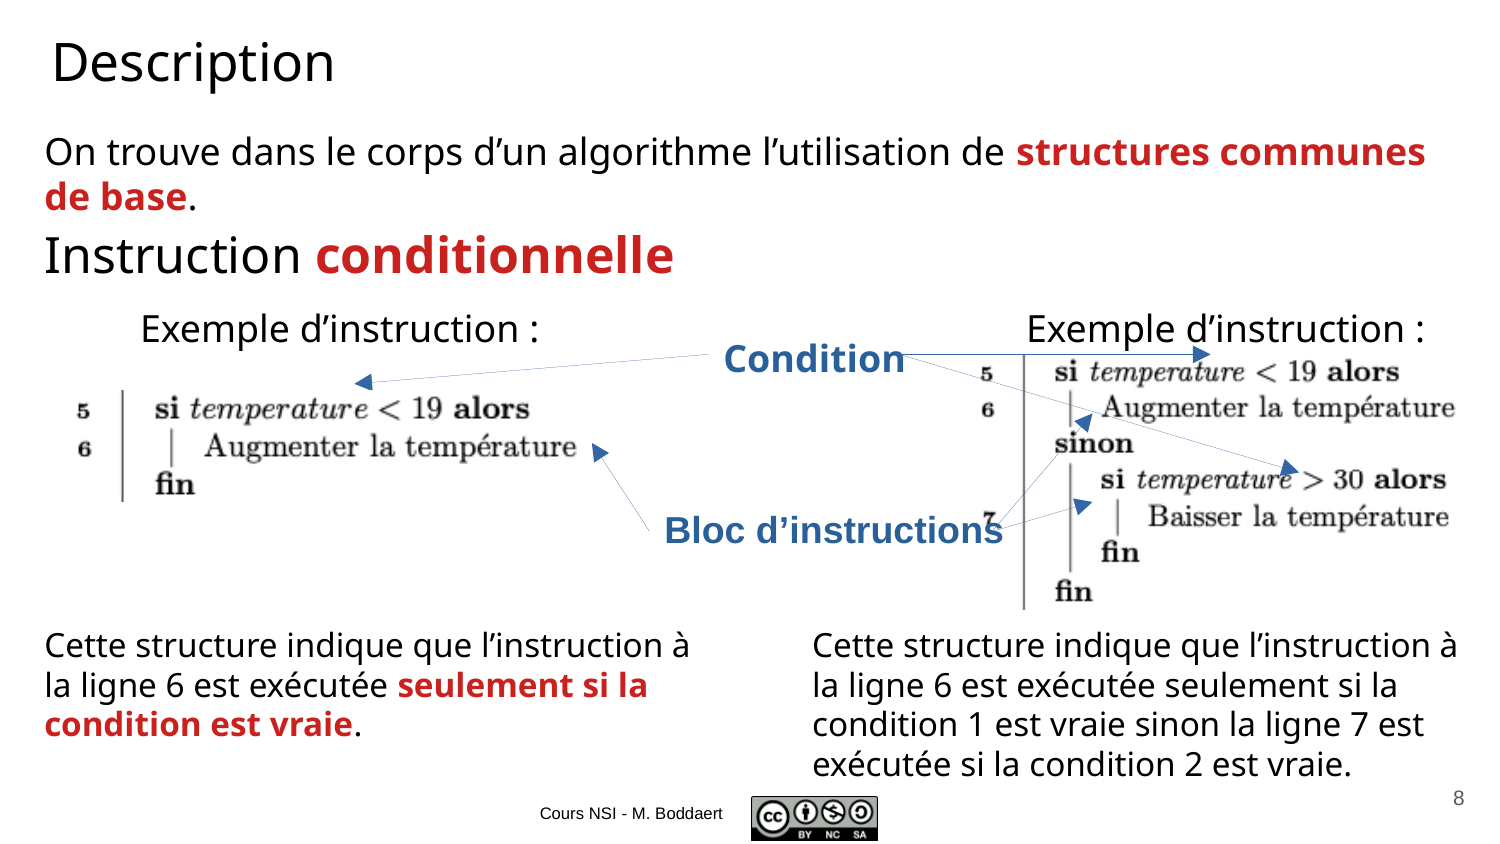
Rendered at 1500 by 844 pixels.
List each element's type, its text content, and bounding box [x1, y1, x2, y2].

text_box Instruction conditionnelle [29, 212, 652, 296]
text_box Bloc d’instructions [649, 501, 1008, 561]
text_box Exemple d’instruction : [125, 295, 562, 354]
picture [974, 354, 1464, 610]
picture [70, 390, 586, 502]
slide_number <numéro> [1389, 764, 1480, 830]
text_box Condition [708, 325, 908, 384]
title Description [51, 13, 1449, 108]
text_box Cette structure indique que l’instruction à la ligne 6 est exécutée seulement si la condition est vraie. [29, 616, 709, 768]
text_box Exemple d’instruction : [1011, 295, 1447, 354]
picture [751, 796, 878, 841]
text_box Cette structure indique que l’instruction à la ligne 6 est exécutée seulement si la condition 1 est vraie sinon la ligne 7 est exécutée si la condition 2 est vraie. [797, 616, 1477, 768]
text_box On trouve dans le corps d’un algorithme l’utilisation de structures communes de base. [29, 120, 1477, 178]
